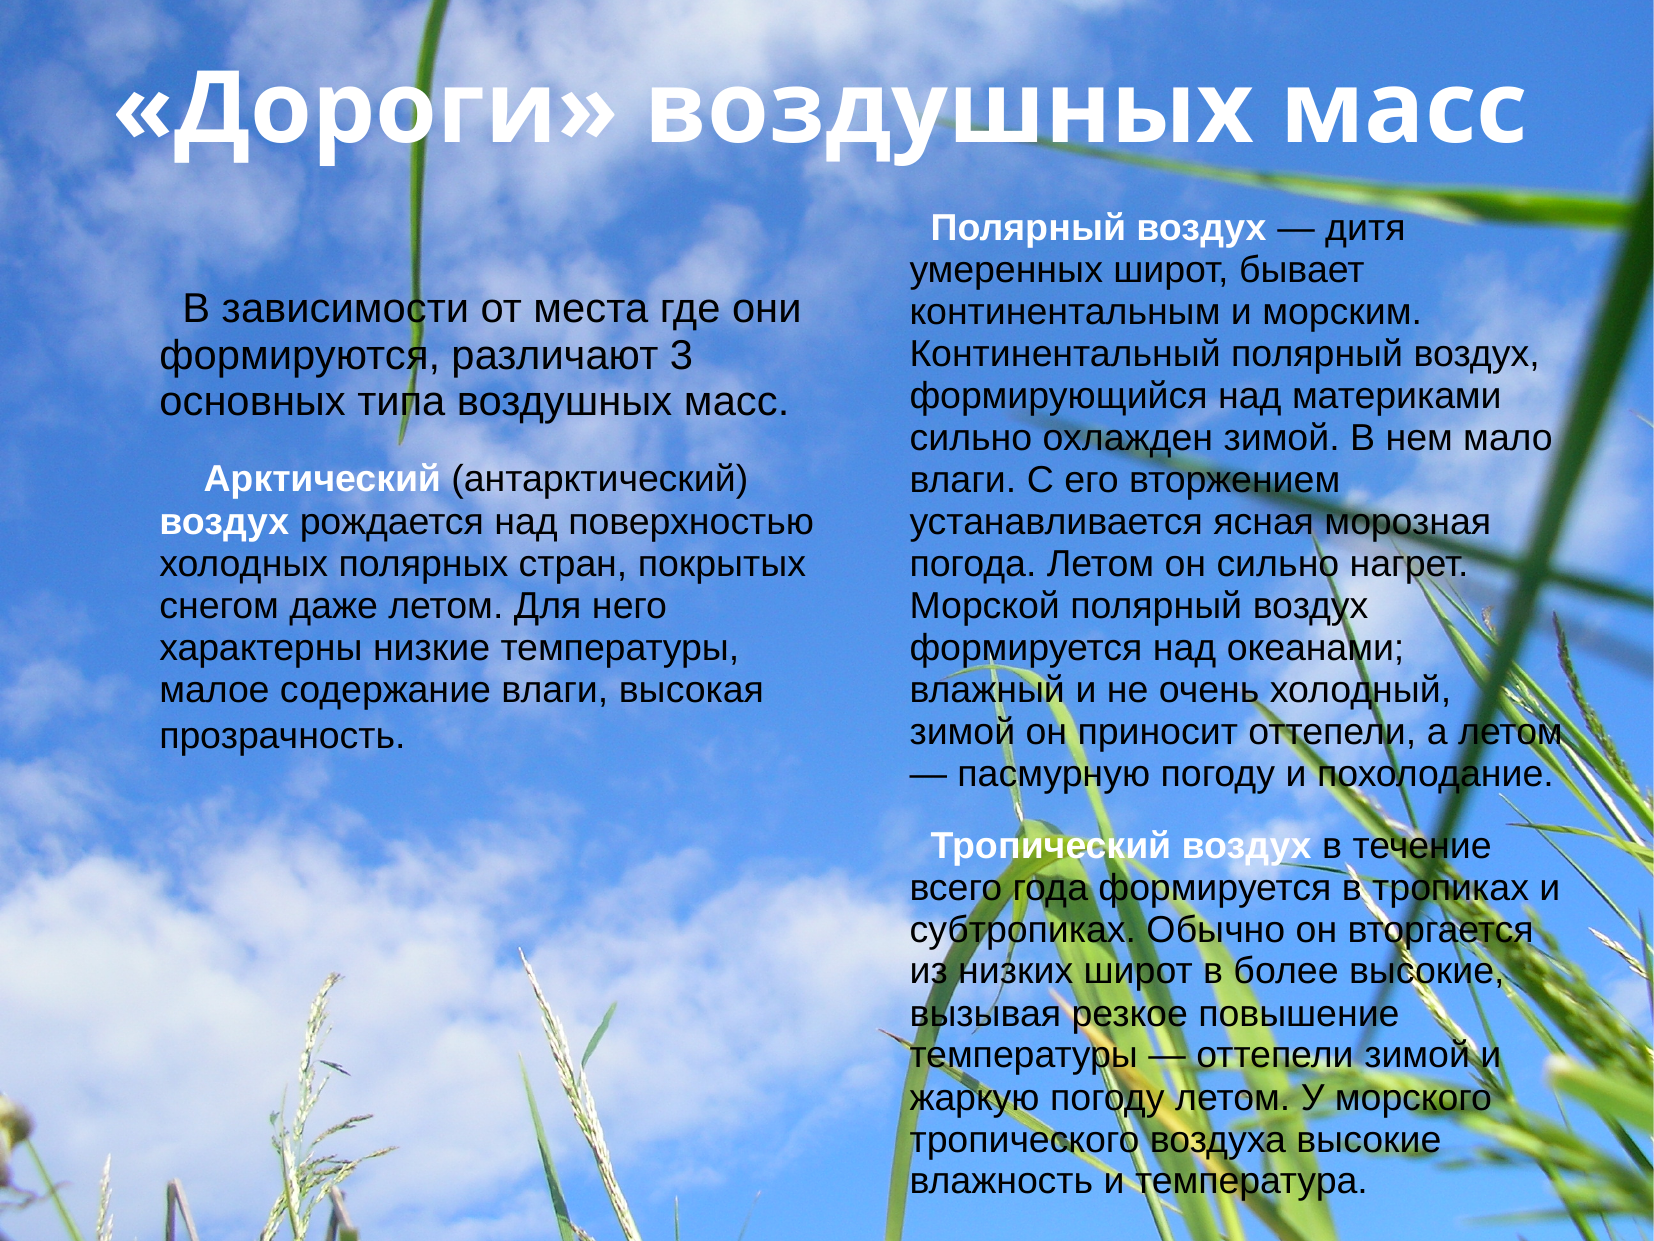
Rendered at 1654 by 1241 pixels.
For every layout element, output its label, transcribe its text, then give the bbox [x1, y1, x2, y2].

picture [0, 0, 1654, 1241]
list Полярный воздух — дитя умеренных широт, бывает континентальным и морским. Континентальный полярный воздух, формирующийся над материками сильно охлажден зимой. В нем мало влаги. С его вторжением устанавливается ясная морозная погода. Летом он сильно нагрет. Морской полярный воздух формируется над океанами; влажный и не очень холодный, зимой он приносит оттепели, а летом — пасмурную погоду и похолодание. Тропический воздух в течение всего года формируется в тропиках и субтропиках. Обычно он вторгается из низких широт в более высокие, вызывая резкое повышение температуры — оттепели зимой и жаркую погоду летом. У морского тропического воздуха высокие влажность и температура. [838, 206, 1565, 1241]
title «Дороги» воздушных масс [76, 29, 1565, 178]
list В зависимости от места где они формируются, различают 3 основных типа воздушных масс. Арктический (антарктический) воздух рождается над поверхностью холодных полярных стран, покрытых снегом даже летом. Для него характерны низкие температуры, малое содержание влаги, высокая прозрачность. [88, 208, 815, 1177]
